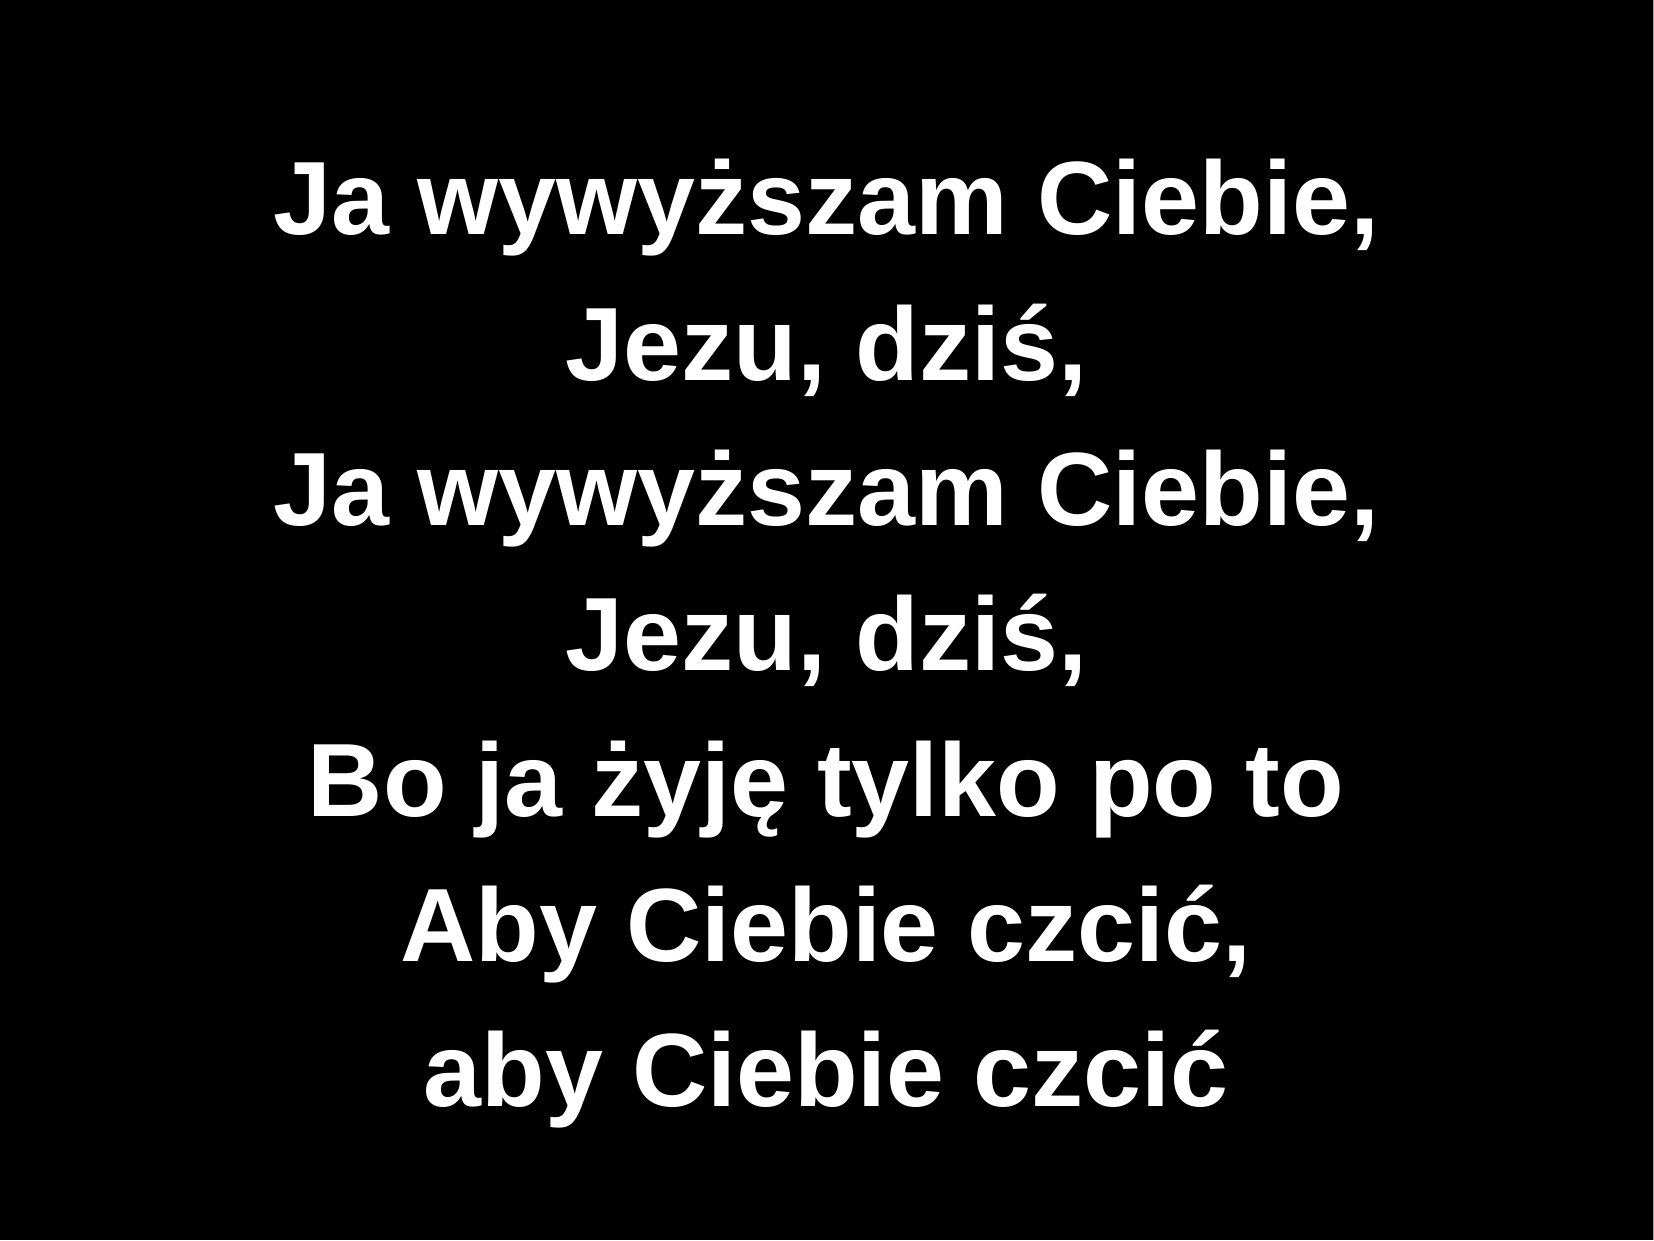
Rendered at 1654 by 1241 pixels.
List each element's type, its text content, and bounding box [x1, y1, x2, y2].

subtitle Ja wywyższam Ciebie, Jezu, dziś, Ja wywyższam Ciebie, Jezu, dziś, Bo ja żyję tylko po to Aby Ciebie czcić, aby Ciebie czcić [0, 0, 1654, 1241]
